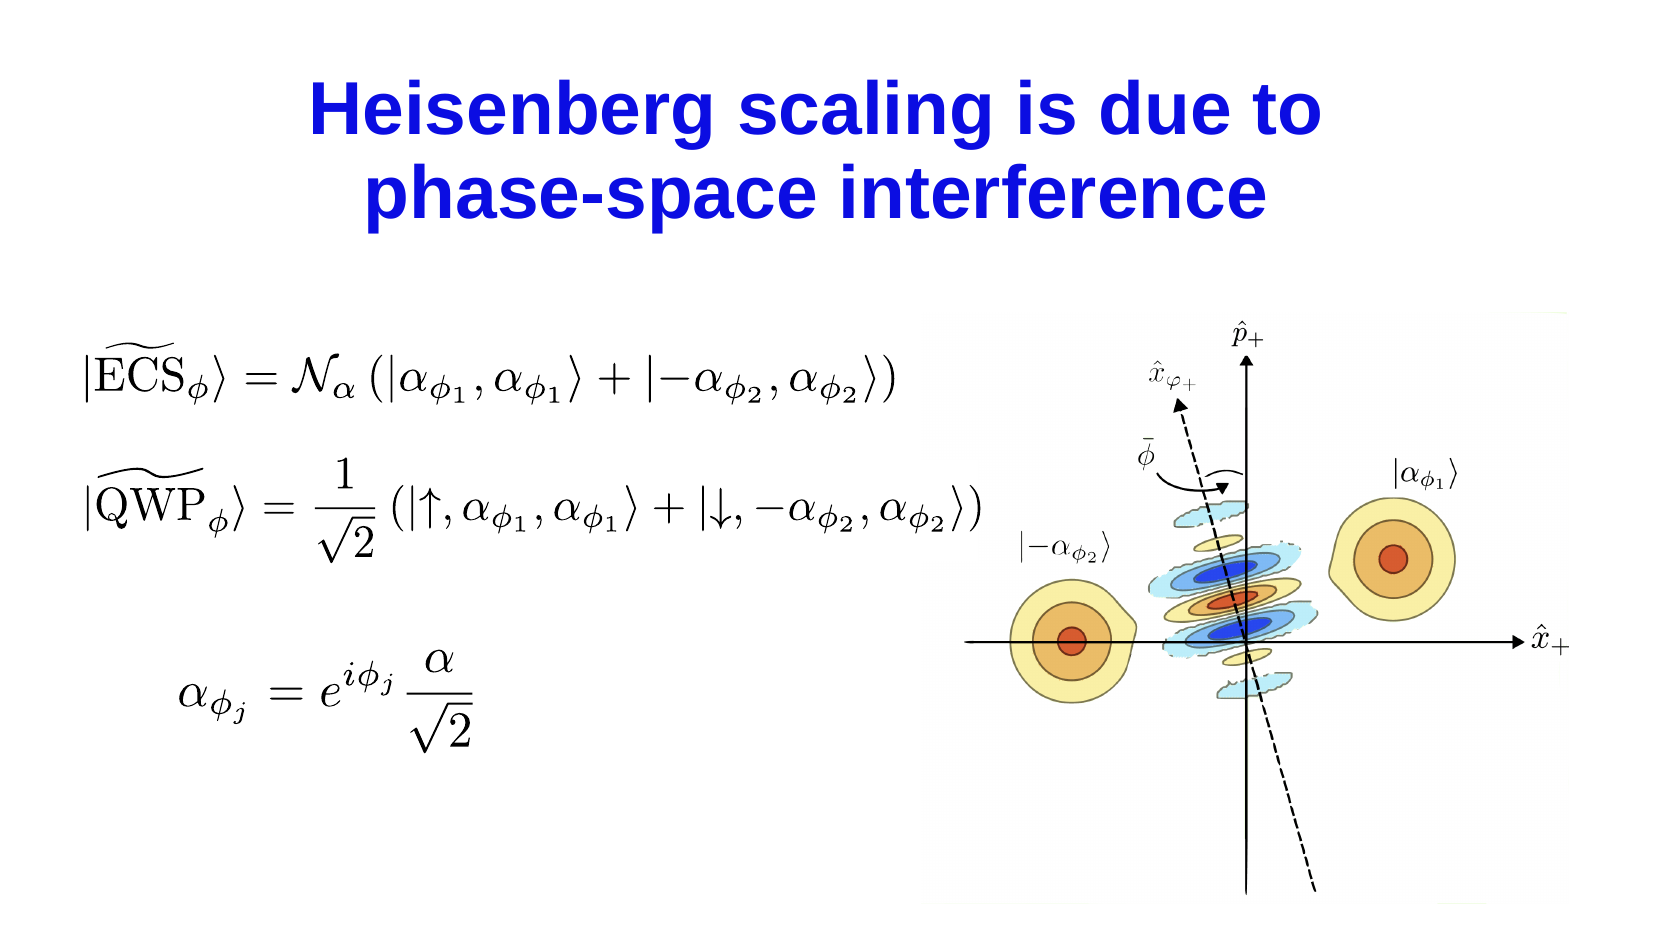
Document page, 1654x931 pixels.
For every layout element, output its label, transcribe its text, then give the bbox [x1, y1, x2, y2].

title Heisenberg scaling is due to phase-space interference [82, 66, 1571, 235]
picture [921, 312, 1569, 904]
text_box [83, 457, 981, 564]
text_box [82, 342, 895, 405]
text_box [179, 649, 473, 754]
